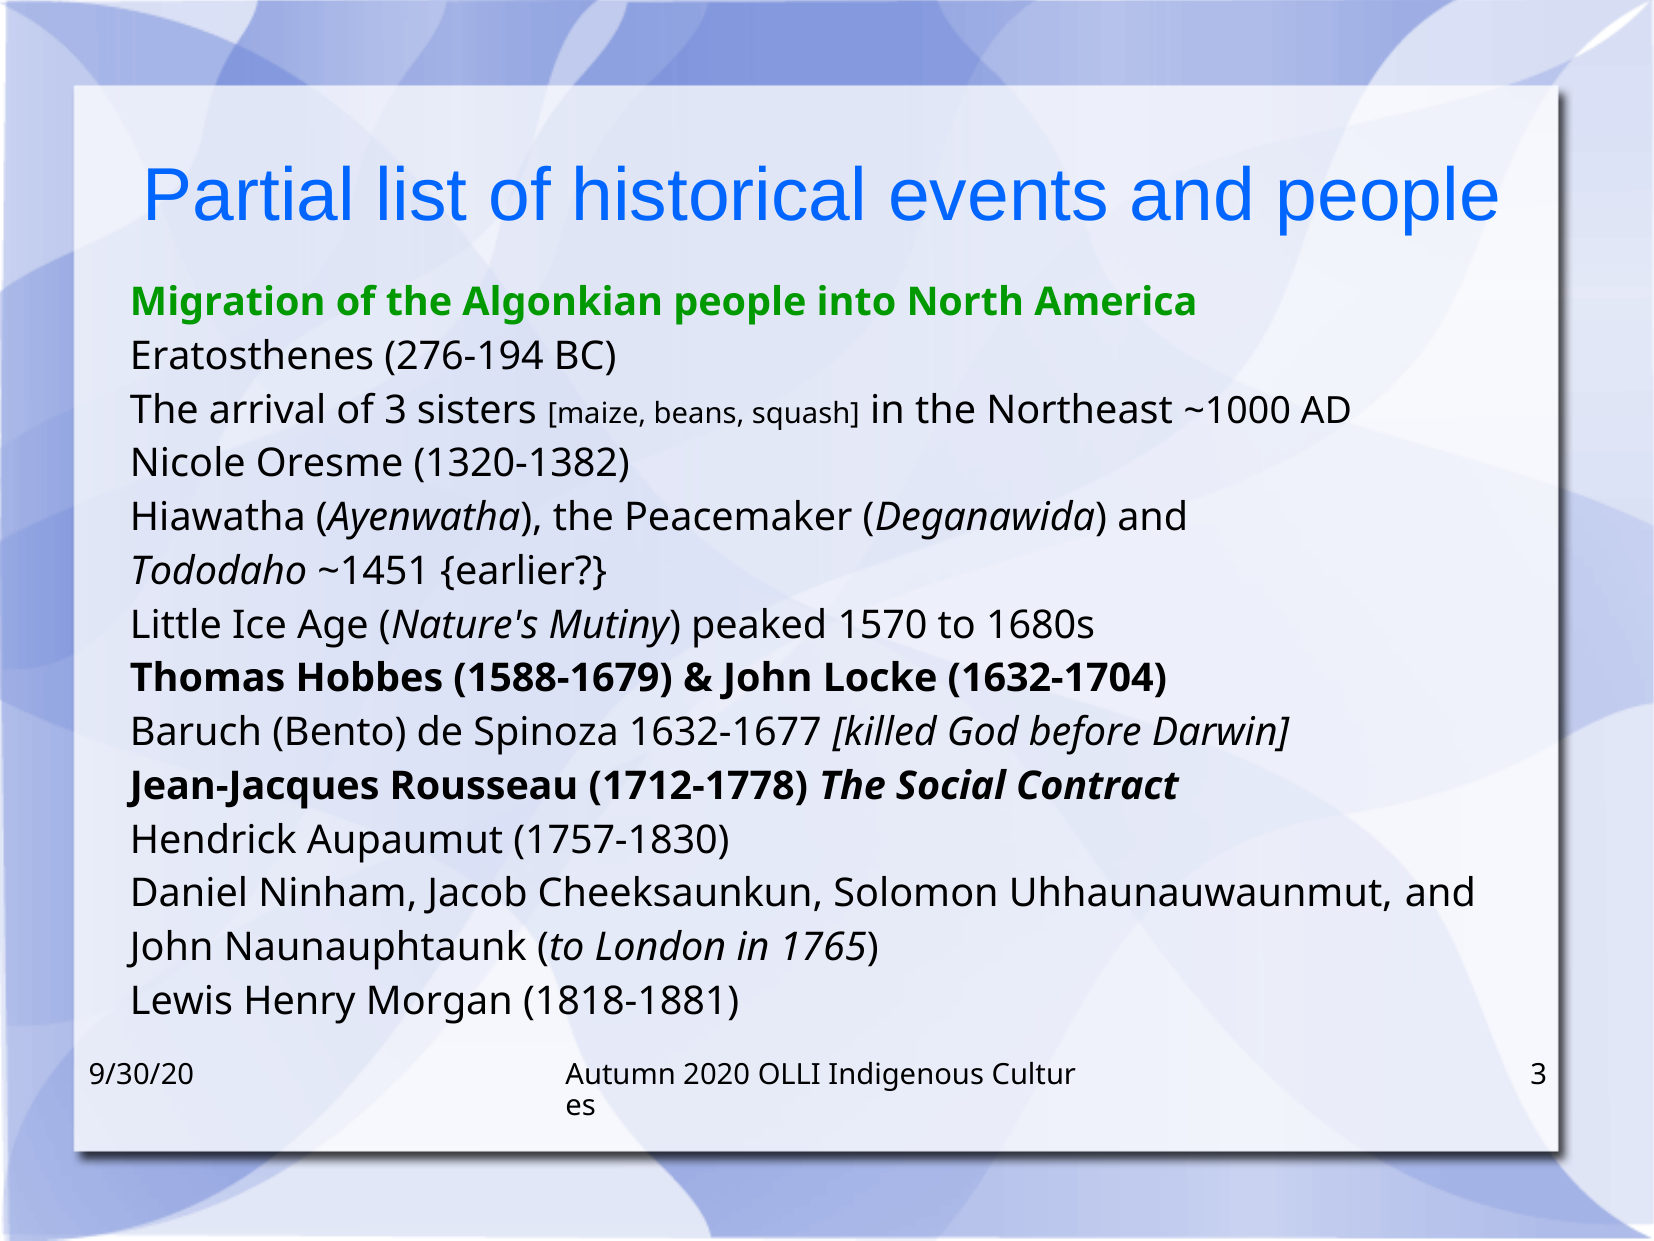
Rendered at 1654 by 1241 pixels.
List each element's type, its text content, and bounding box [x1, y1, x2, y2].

subtitle Migration of the Algonkian people into North America Eratosthenes (276-194 BC) The arrival of 3 sisters [maize, beans, squash] in the Northeast ~1000 AD Nicole Oresme (1320-1382) Hiawatha (Ayenwatha), the Peacemaker (Deganawida) and Tododaho ~1451 {earlier?} Little Ice Age (Nature's Mutiny) peaked 1570 to 1680s Thomas Hobbes (1588-1679) & John Locke (1632-1704) Baruch (Bento) de Spinoza 1632-1677 [killed God before Darwin] Jean-Jacques Rousseau (1712-1778) The Social Contract Hendrick Aupaumut (1757-1830) Daniel Ninham, Jacob Cheeksaunkun, Solomon Uhhaunauwaunmut, and John Naunauphtaunk (to London in 1765) Lewis Henry Morgan (1818-1881) [129, 315, 1489, 985]
title Partial list of historical events and people [82, 90, 1536, 298]
picture [0, 0, 1654, 1241]
